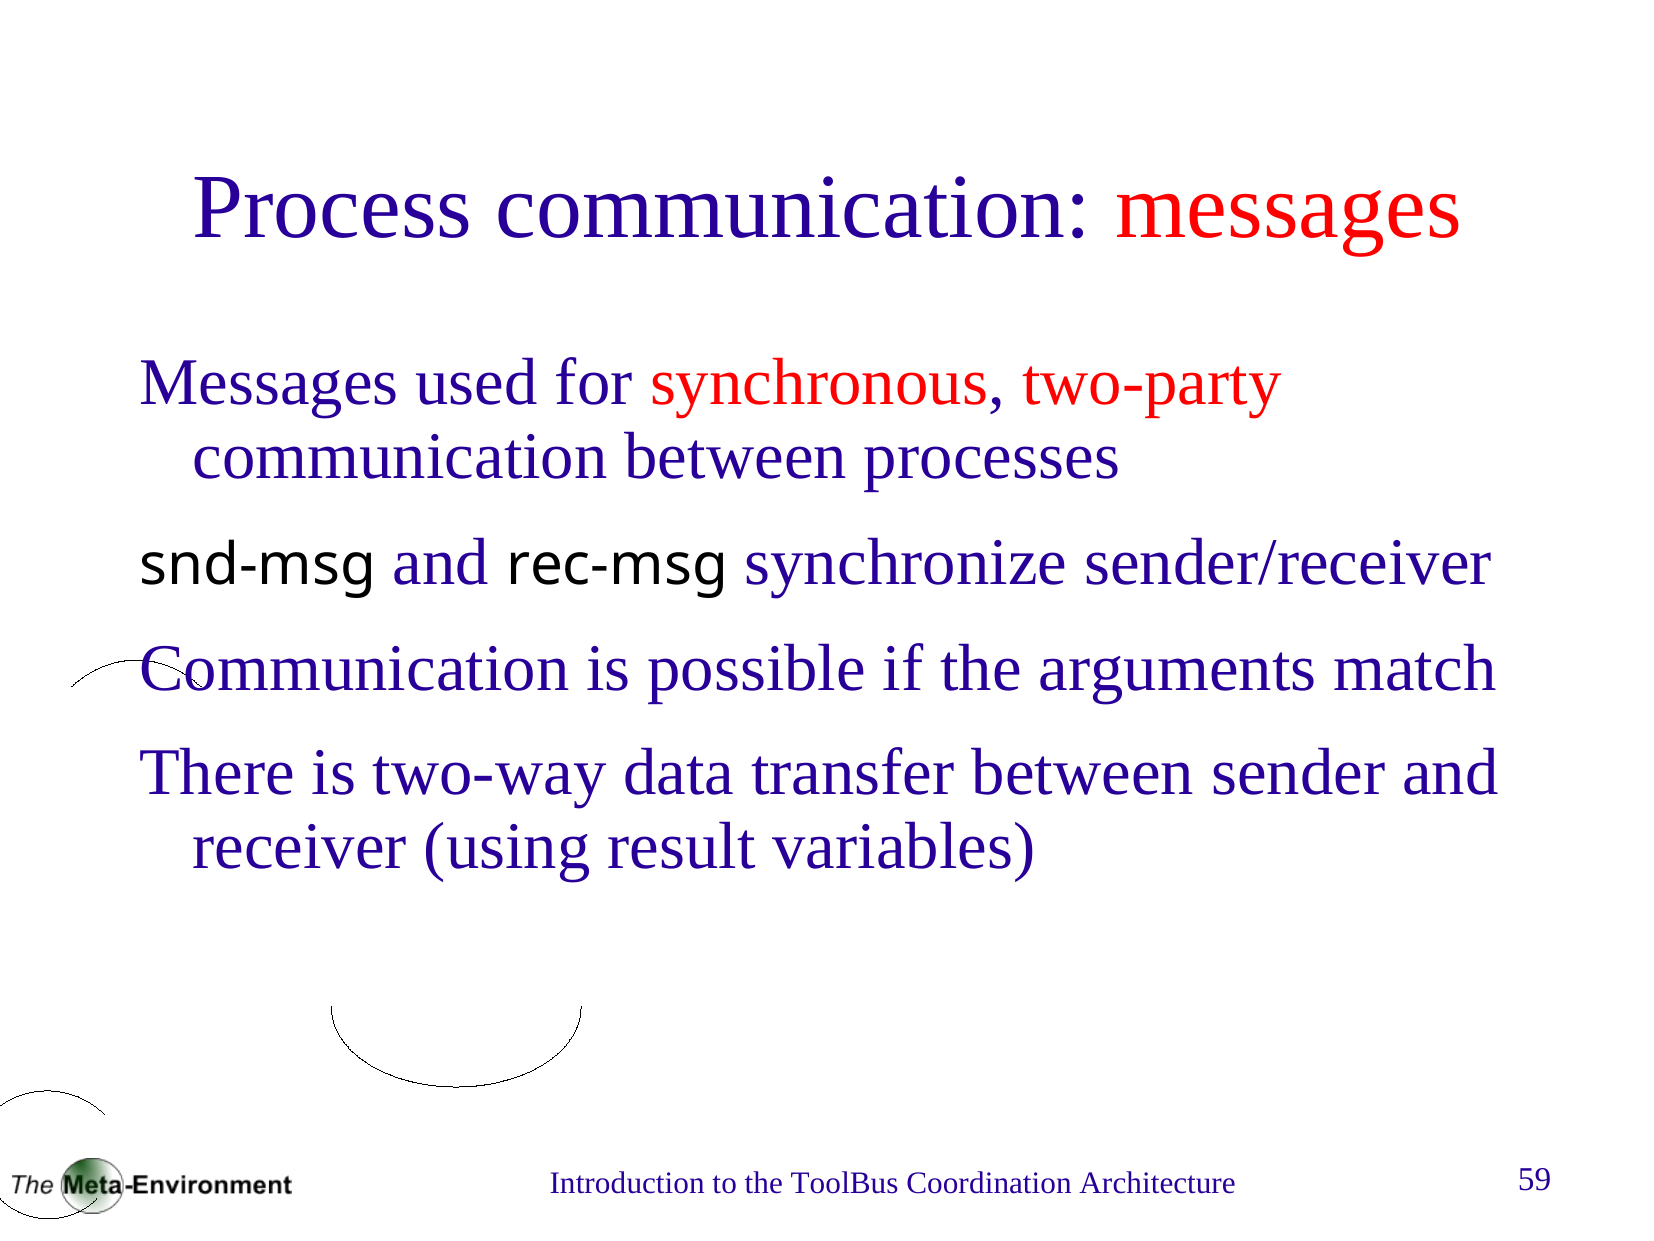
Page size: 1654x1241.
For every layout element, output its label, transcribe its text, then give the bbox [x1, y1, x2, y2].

picture [12, 1158, 292, 1214]
title Process communication: messages [121, 102, 1534, 311]
list Messages used for synchronous, two-party communication between processes snd-msg and rec-msg synchronize sender/receiver Communication is possible if the arguments match There is two-way data transfer between sender and receiver (using result variables) [121, 344, 1534, 1127]
